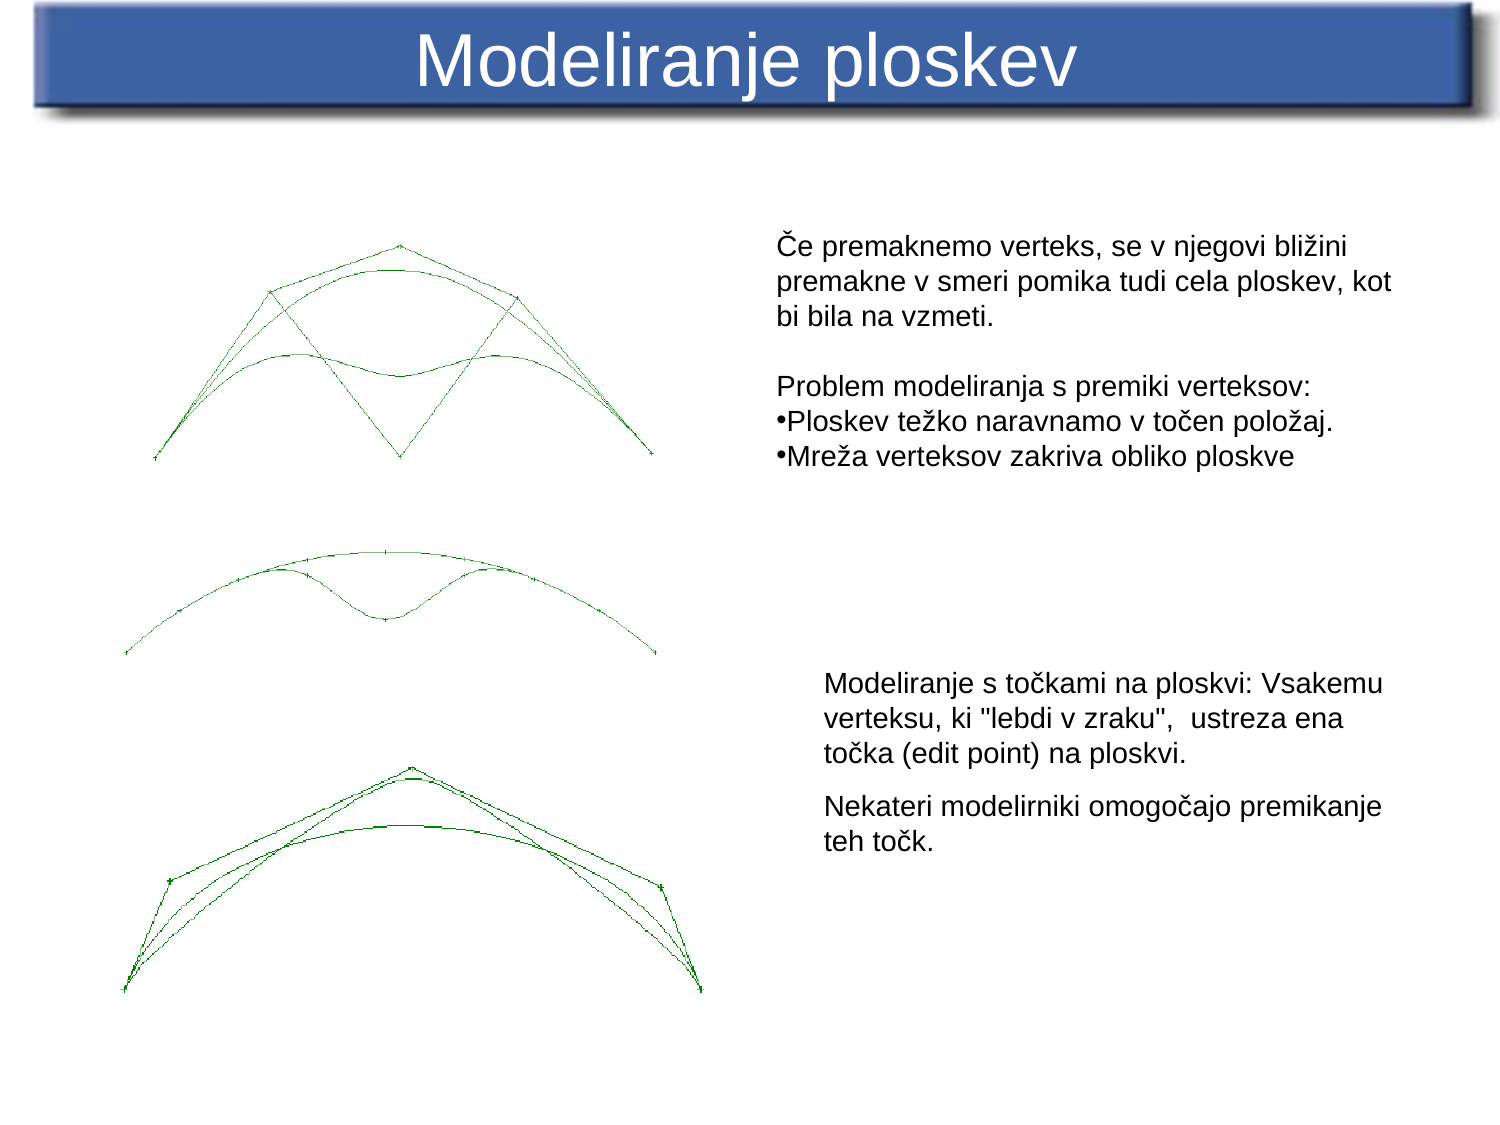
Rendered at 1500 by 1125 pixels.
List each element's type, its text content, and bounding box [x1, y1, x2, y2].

picture [100, 739, 726, 1017]
text_box Modeliranje s točkami na ploskvi: Vsakemu verteksu, ki "lebdi v zraku", ustreza ena točka (edit point) na ploskvi. Nekateri modelirniki omogočajo premikanje teh točk. [809, 656, 1400, 919]
picture [112, 527, 668, 669]
picture [32, 0, 1500, 127]
title Modeliranje ploskev [0, 0, 1493, 114]
text_box Če premaknemo verteks, se v njegovi bližini premakne v smeri pomika tudi cela ploskev, kot bi bila na vzmeti. Problem modeliranja s premiki verteksov: Ploskev težko naravnamo v točen položaj. Mreža verteksov zakriva obliko ploskve [761, 219, 1436, 569]
picture [135, 219, 680, 482]
